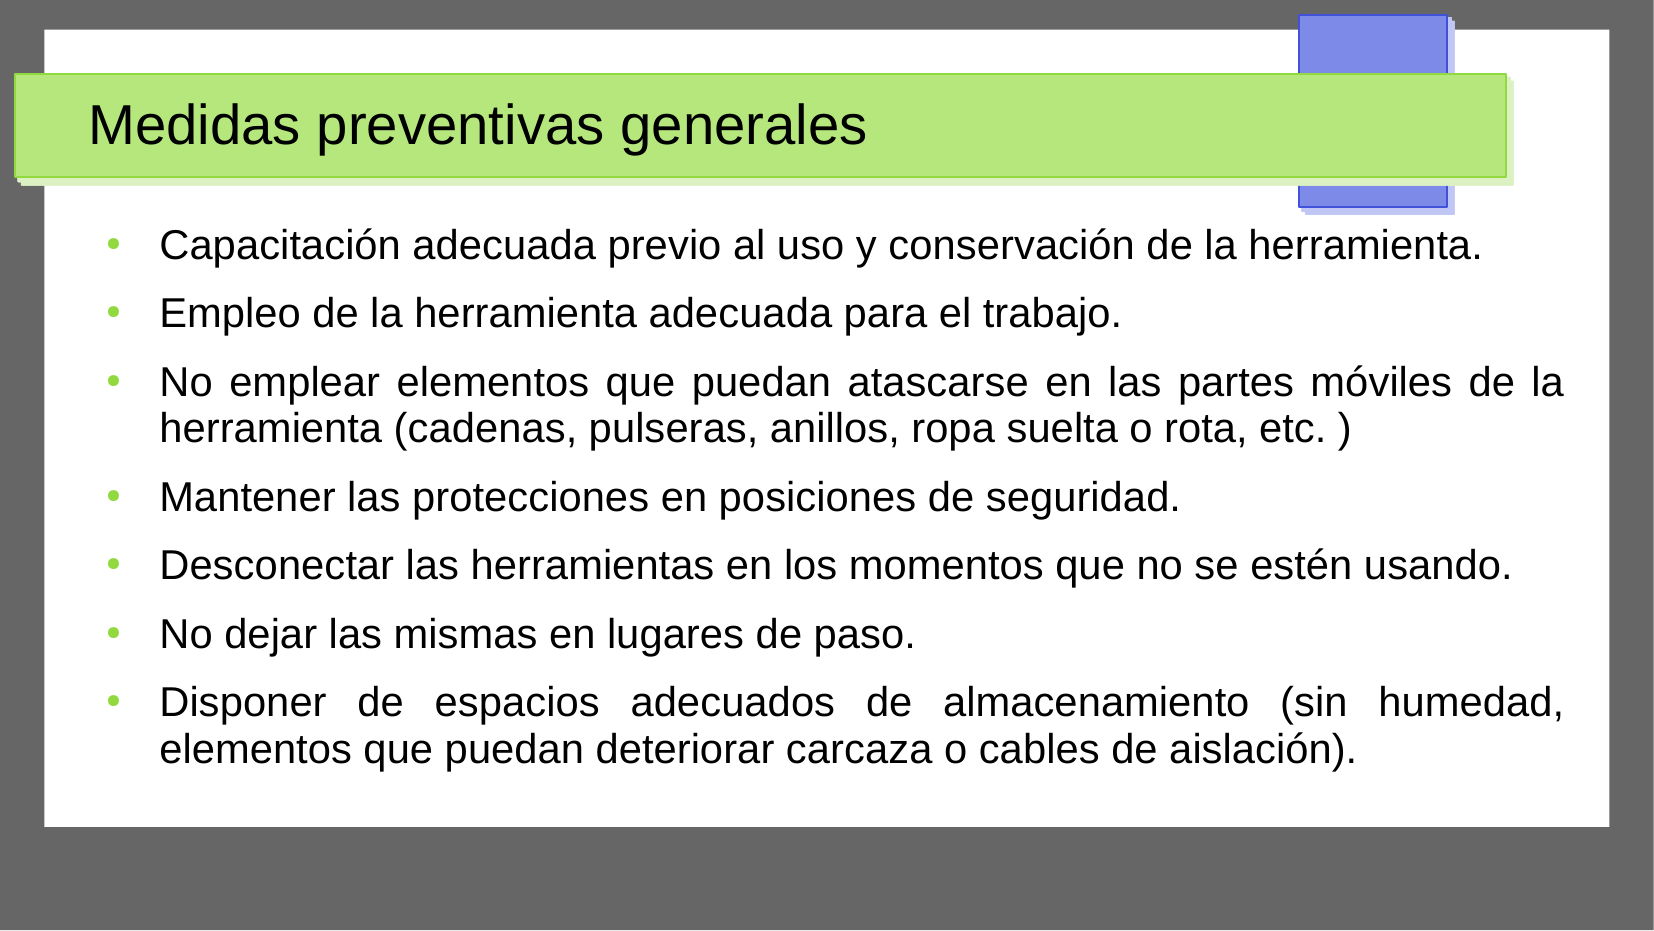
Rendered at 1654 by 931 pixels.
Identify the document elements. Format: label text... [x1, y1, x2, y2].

title Medidas preventivas generales [88, 73, 1506, 178]
list Capacitación adecuada previo al uso y conservación de la herramienta. Empleo de la herramienta adecuada para el trabajo. No emplear elementos que puedan atascarse en las partes móviles de la herramienta (cadenas, pulseras, anillos, ropa suelta o rota, etc. ) Mantener las protecciones en posiciones de seguridad. Desconectar las herramientas en los momentos que no se estén usando. No dejar las mismas en lugares de paso. Disponer de espacios adecuados de almacenamiento (sin humedad, elementos que puedan deteriorar carcaza o cables de aislación). [88, 221, 1565, 813]
